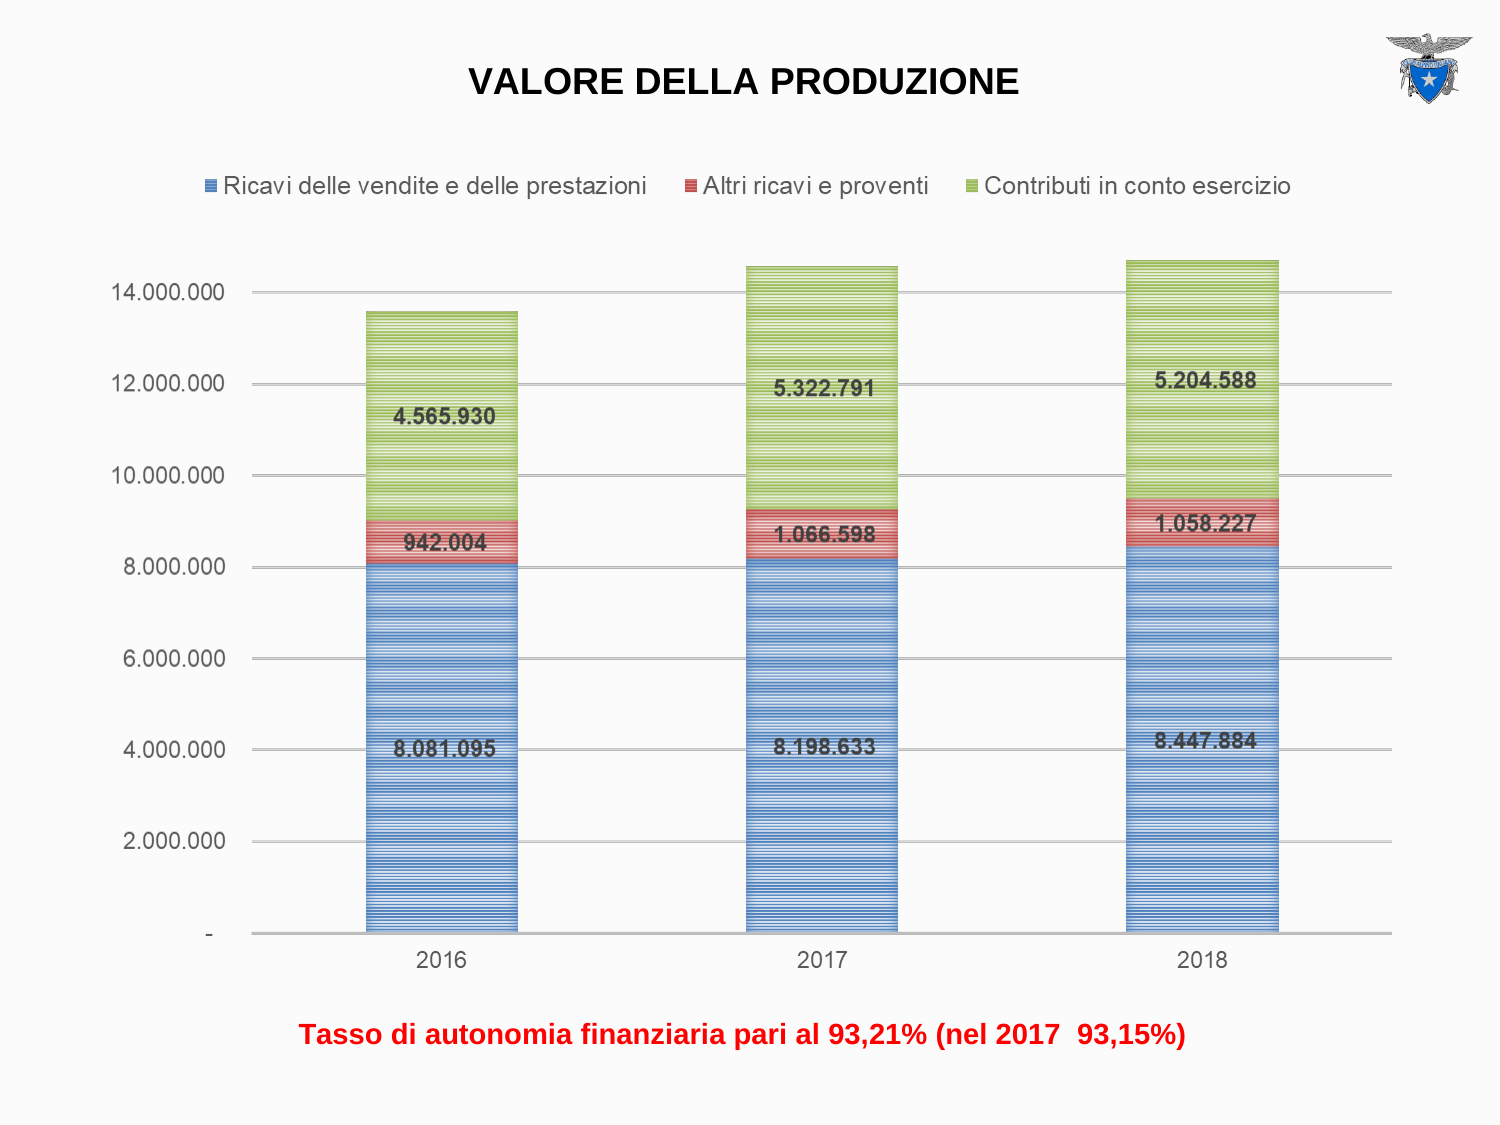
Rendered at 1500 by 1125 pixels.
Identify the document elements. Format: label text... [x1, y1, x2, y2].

picture [1382, 29, 1477, 112]
text_box Tasso di autonomia finanziaria pari al 93,21% (nel 2017 93,15%) [101, 1007, 1393, 1059]
text_box VALORE DELLA PRODUZIONE [253, 54, 1235, 104]
picture [101, 153, 1393, 977]
